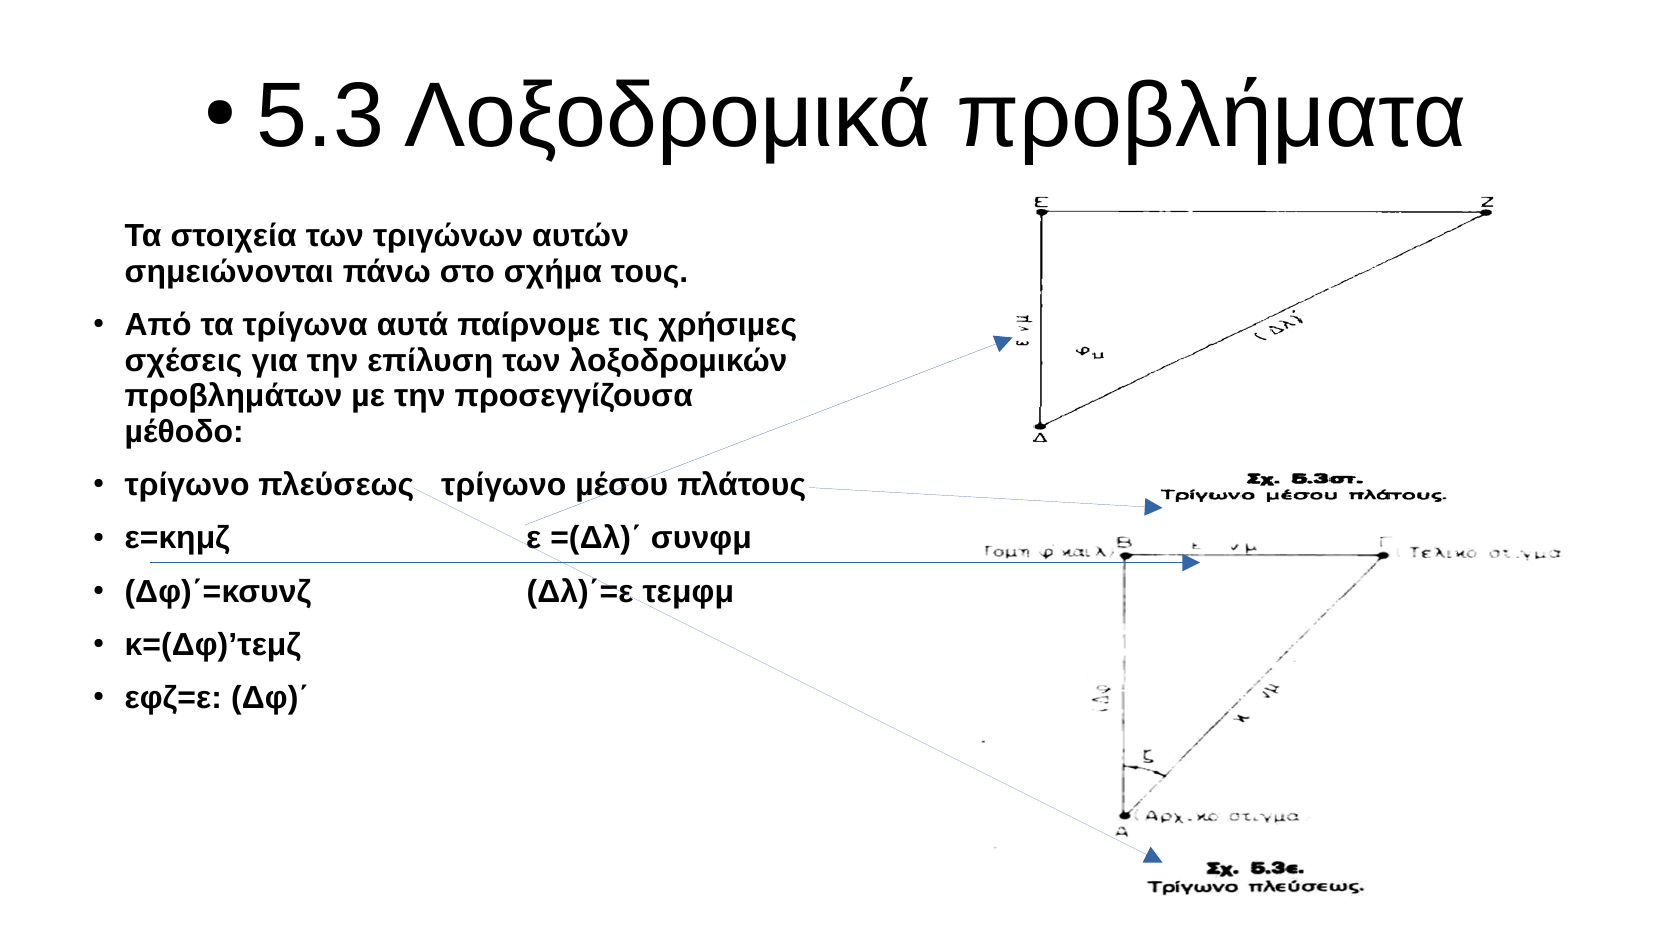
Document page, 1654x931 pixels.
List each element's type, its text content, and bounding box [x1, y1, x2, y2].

picture [975, 170, 1538, 508]
picture [975, 524, 1576, 901]
picture [975, 498, 1144, 508]
list Τα στοιχεία των τριγώνων αυτών σημειώνονται πάνω στο σχήµα τους. Από τα τρίγωνα αυτά παίρνοµε τις χρήσιµες σχέσεις για την επίλυση των λοξοδροµικών προβλημάτων µε την προσεγγίζουσα µέθοδο: τρίγωνο πλεύσεως τρίγωνο µέσου πλάτους ε=κημζ ε =(Δλ)΄ συνφμ (Δφ)΄=κσυνζ (Δλ)΄=ε τεμφμ κ=(Δφ)’τεμζ εφζ=ε: (Δφ)΄ [566, 563, 809, 685]
list Τα στοιχεία των τριγώνων αυτών σημειώνονται πάνω στο σχήµα τους. Από τα τρίγωνα αυτά παίρνοµε τις χρήσιµες σχέσεις για την επίλυση των λοξοδροµικών προβλημάτων µε την προσεγγίζουσα µέθοδο: τρίγωνο πλεύσεως τρίγωνο µέσου πλάτους ε=κημζ ε =(Δλ)΄ συνφμ (Δφ)΄=κσυνζ (Δλ)΄=ε τεμφμ κ=(Δφ)’τεμζ εφζ=ε: (Δφ)΄ [82, 217, 809, 758]
title 5.3 Λοξοδρομικά προβλήματα [82, 37, 1571, 193]
